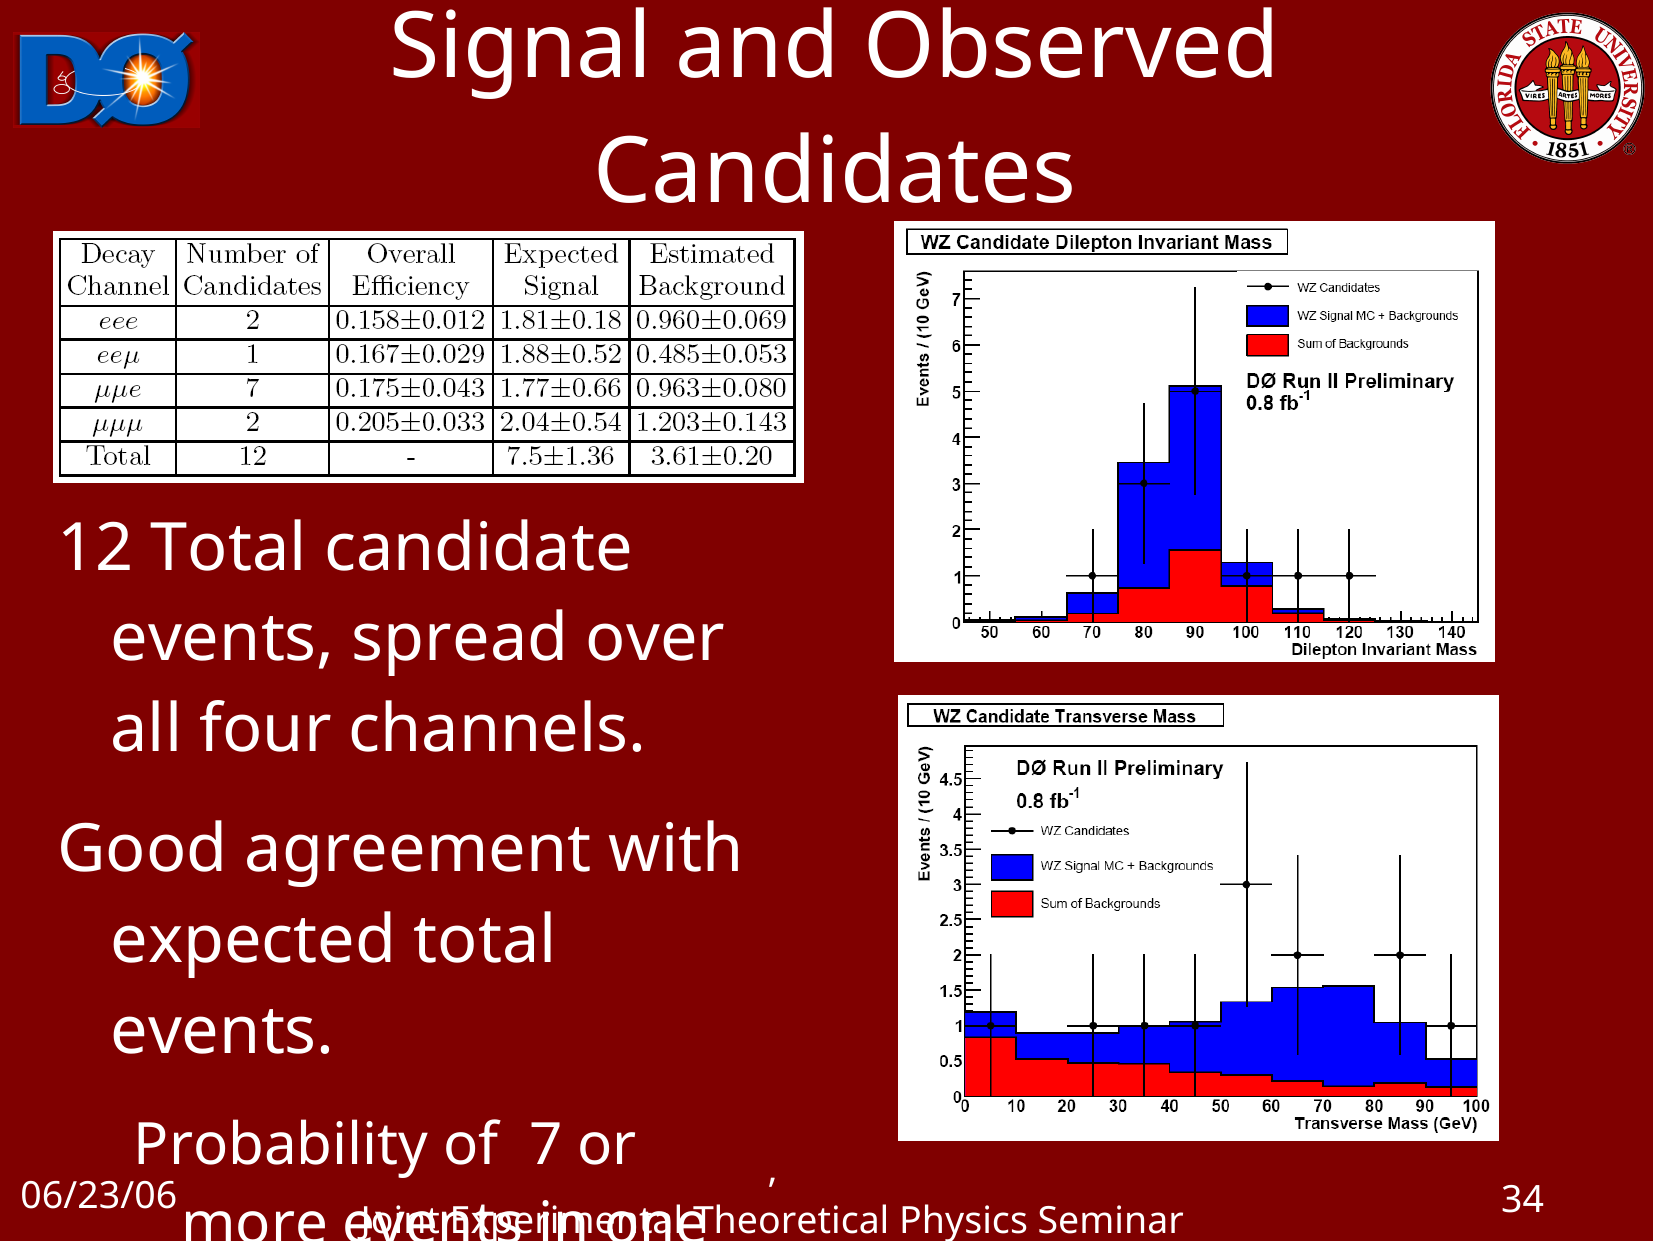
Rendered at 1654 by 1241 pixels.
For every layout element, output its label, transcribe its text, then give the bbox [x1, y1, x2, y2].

picture [53, 231, 804, 483]
title Signal and Observed Candidates [196, 0, 1475, 210]
picture [898, 695, 1499, 1141]
picture [13, 32, 196, 128]
picture [1489, 11, 1646, 165]
picture [894, 221, 1495, 662]
list 12 Total candidate events, spread over all four channels. Good agreement with expected total events. Probability of 7 or more events in one channel 8.5%. [39, 498, 771, 1140]
